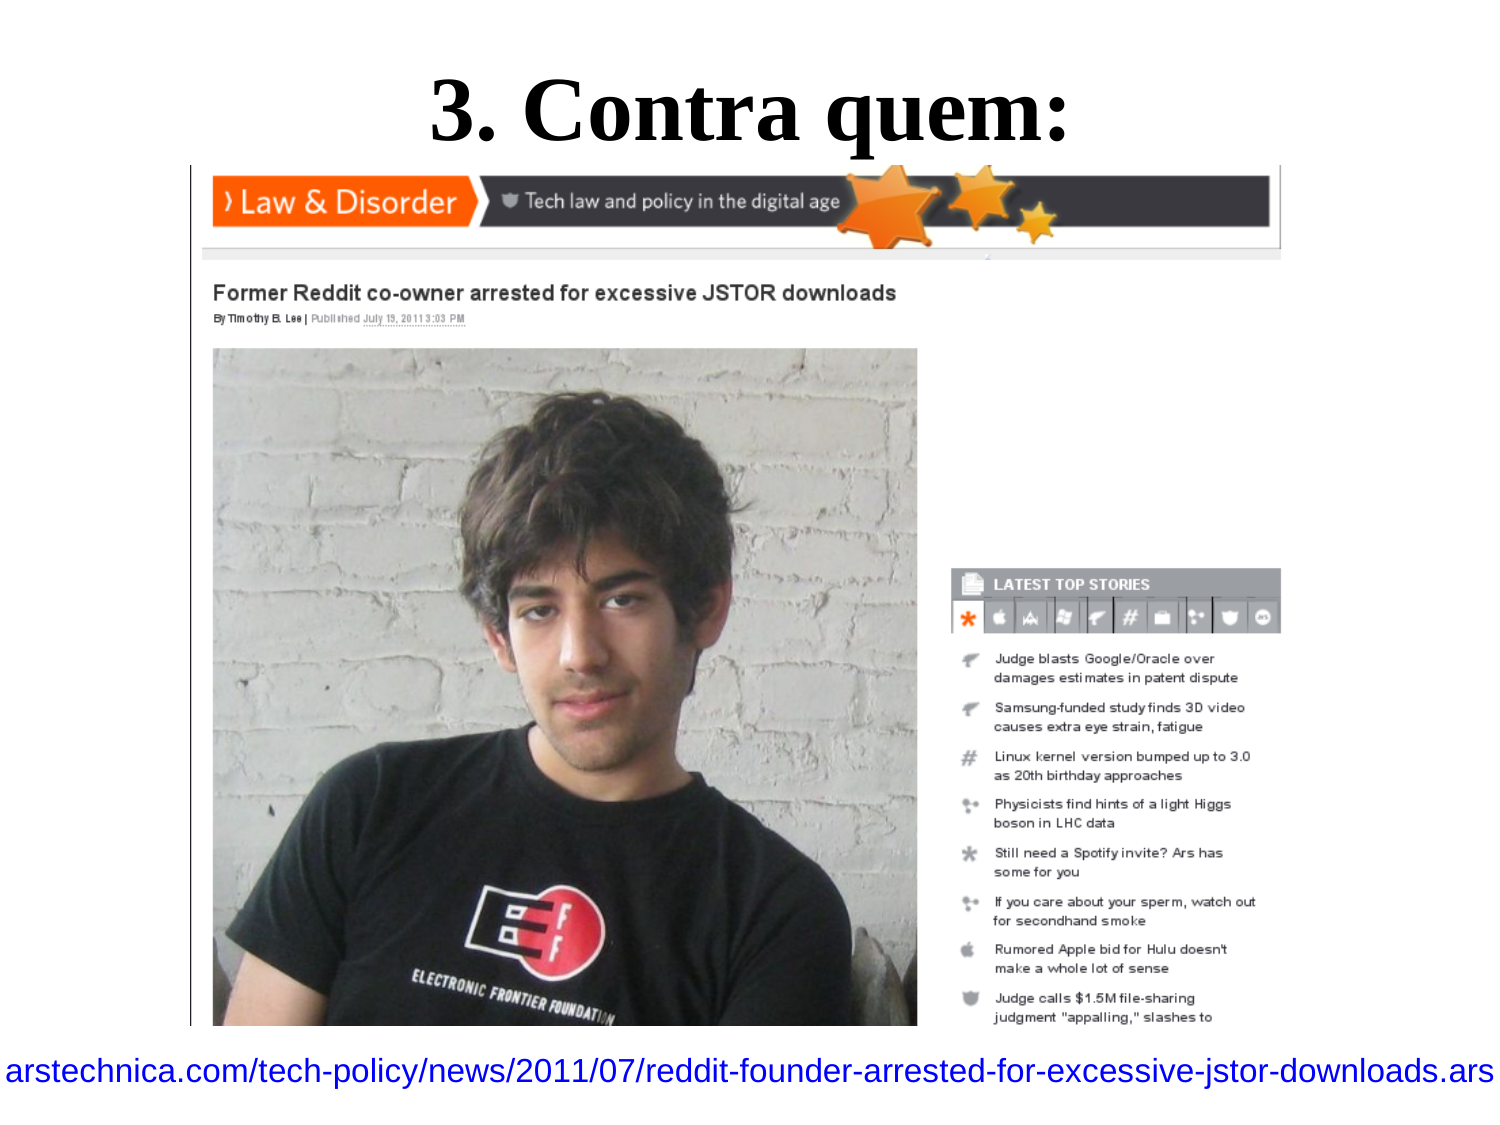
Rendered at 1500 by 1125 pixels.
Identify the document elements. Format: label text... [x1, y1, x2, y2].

title 3. Contra quem: [87, 51, 1416, 169]
picture [190, 165, 1292, 1026]
text_box arstechnica.com/tech-policy/news/2011/07/reddit-founder-arrested-for-excessive-jstor-downloads.ars [0, 1044, 1500, 1090]
